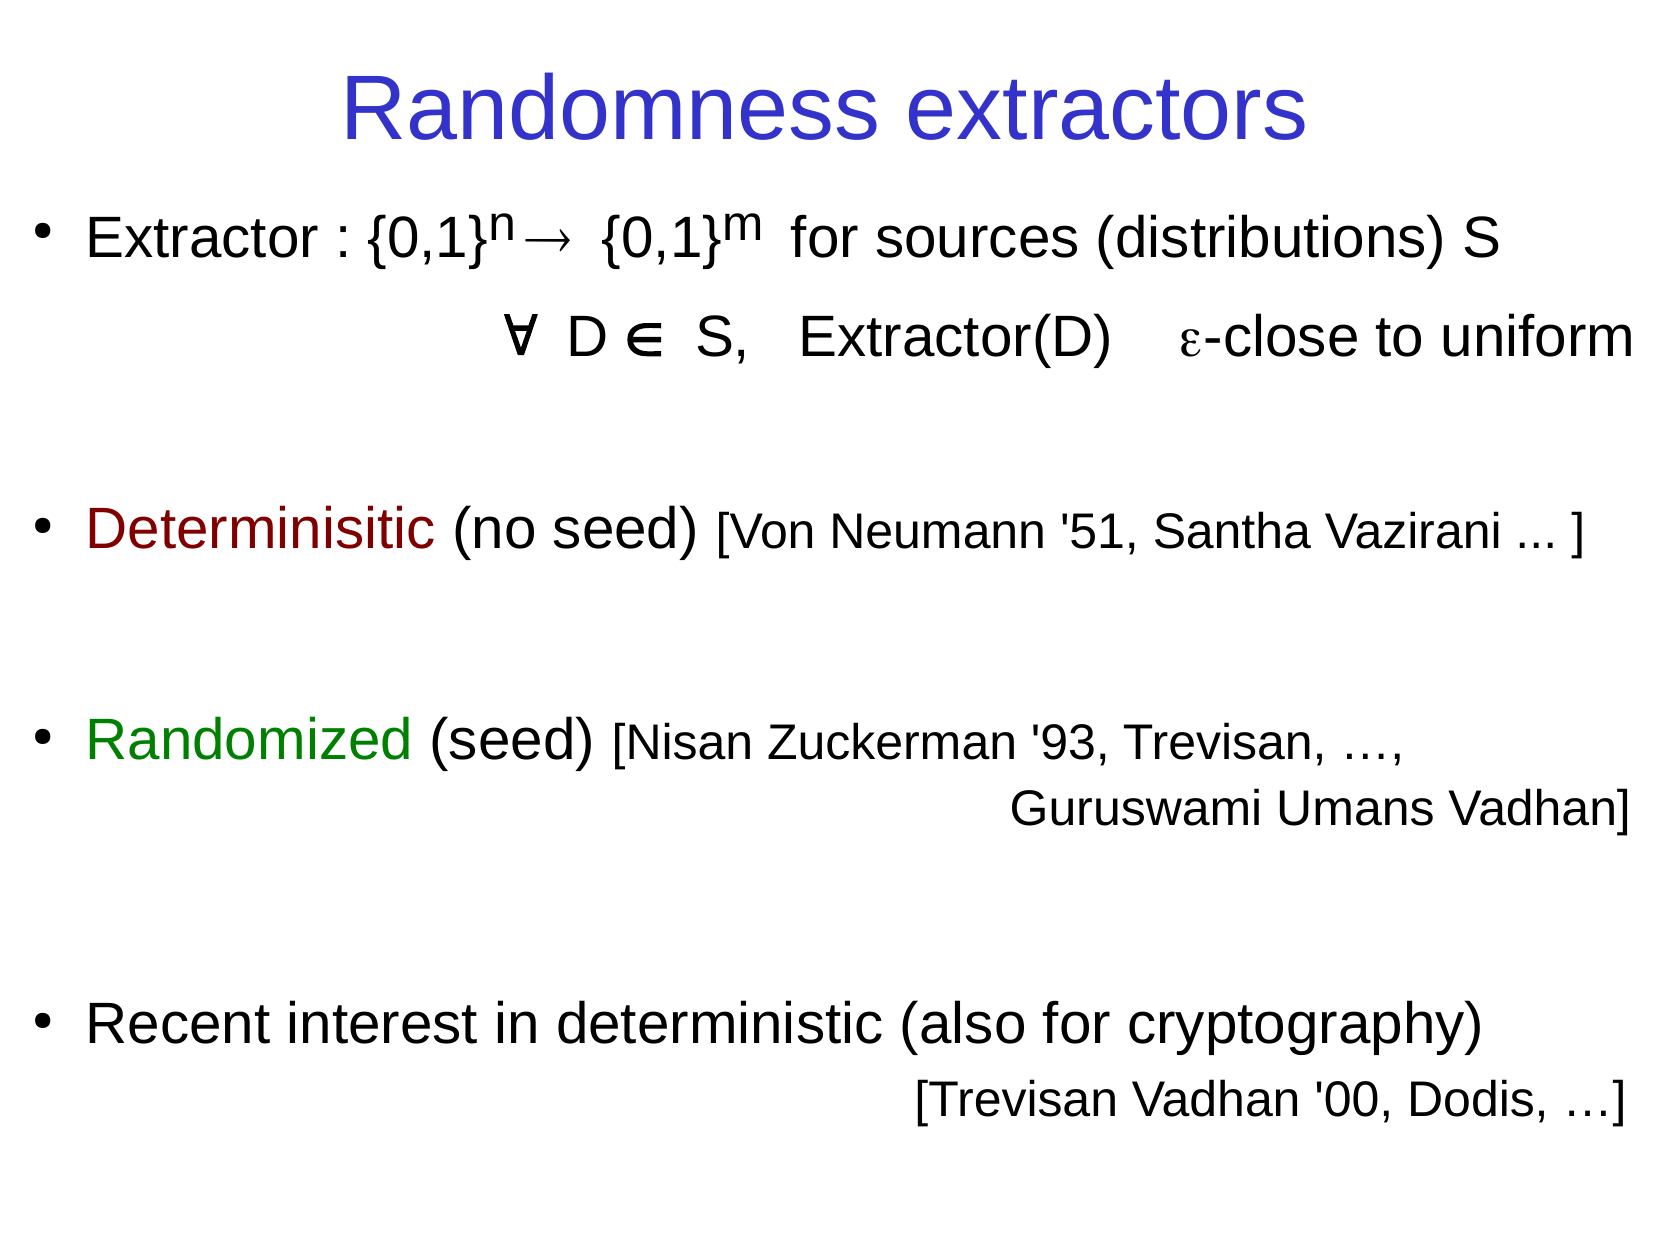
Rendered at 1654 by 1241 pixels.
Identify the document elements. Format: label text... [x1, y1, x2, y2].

list Extractor : {0,1}n  {0,1}m for sources (distributions) S  D  S, Extractor(D) -close to uniform Determinisitic (no seed) [Von Neumann '51, Santha Vazirani ... ] Randomized (seed) [Nisan Zuckerman '93, Trevisan, …, Guruswami Umans Vadhan] Recent interest in deterministic (also for cryptography) [Trevisan Vadhan '00, Dodis, …] [0, 187, 1654, 1241]
title Randomness extractors [0, 27, 1651, 188]
